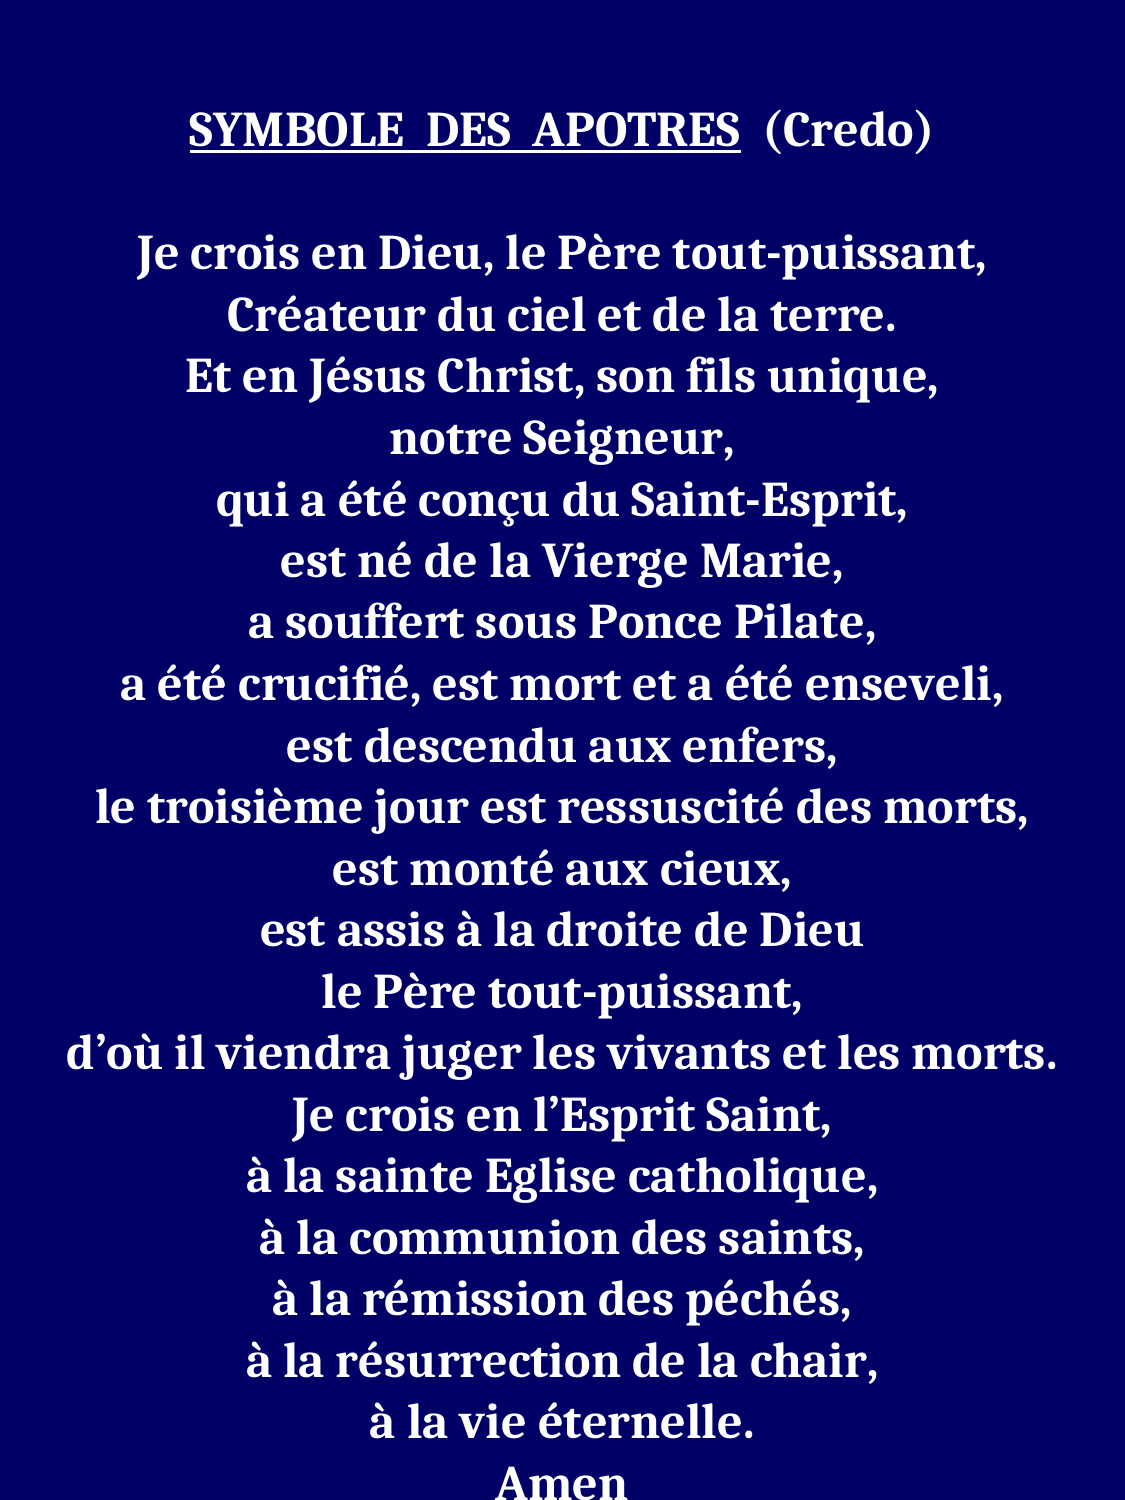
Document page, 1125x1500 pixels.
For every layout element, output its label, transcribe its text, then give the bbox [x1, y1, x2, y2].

text_box SYMBOLE DES APOTRES (Credo) Je crois en Dieu, le Père tout-puissant, Créateur du ciel et de la terre. Et en Jésus Christ, son fils unique, notre Seigneur, qui a été conçu du Saint-Esprit, est né de la Vierge Marie, a souffert sous Ponce Pilate, a été crucifié, est mort et a été enseveli, est descendu aux enfers, le troisième jour est ressuscité des morts, est monté aux cieux, est assis à la droite de Dieu le Père tout-puissant, d’où il viendra juger les vivants et les morts. Je crois en l’Esprit Saint, à la sainte Eglise catholique, à la communion des saints, à la rémission des péchés, à la résurrection de la chair, à la vie éternelle. Amen [51, 89, 1074, 1500]
